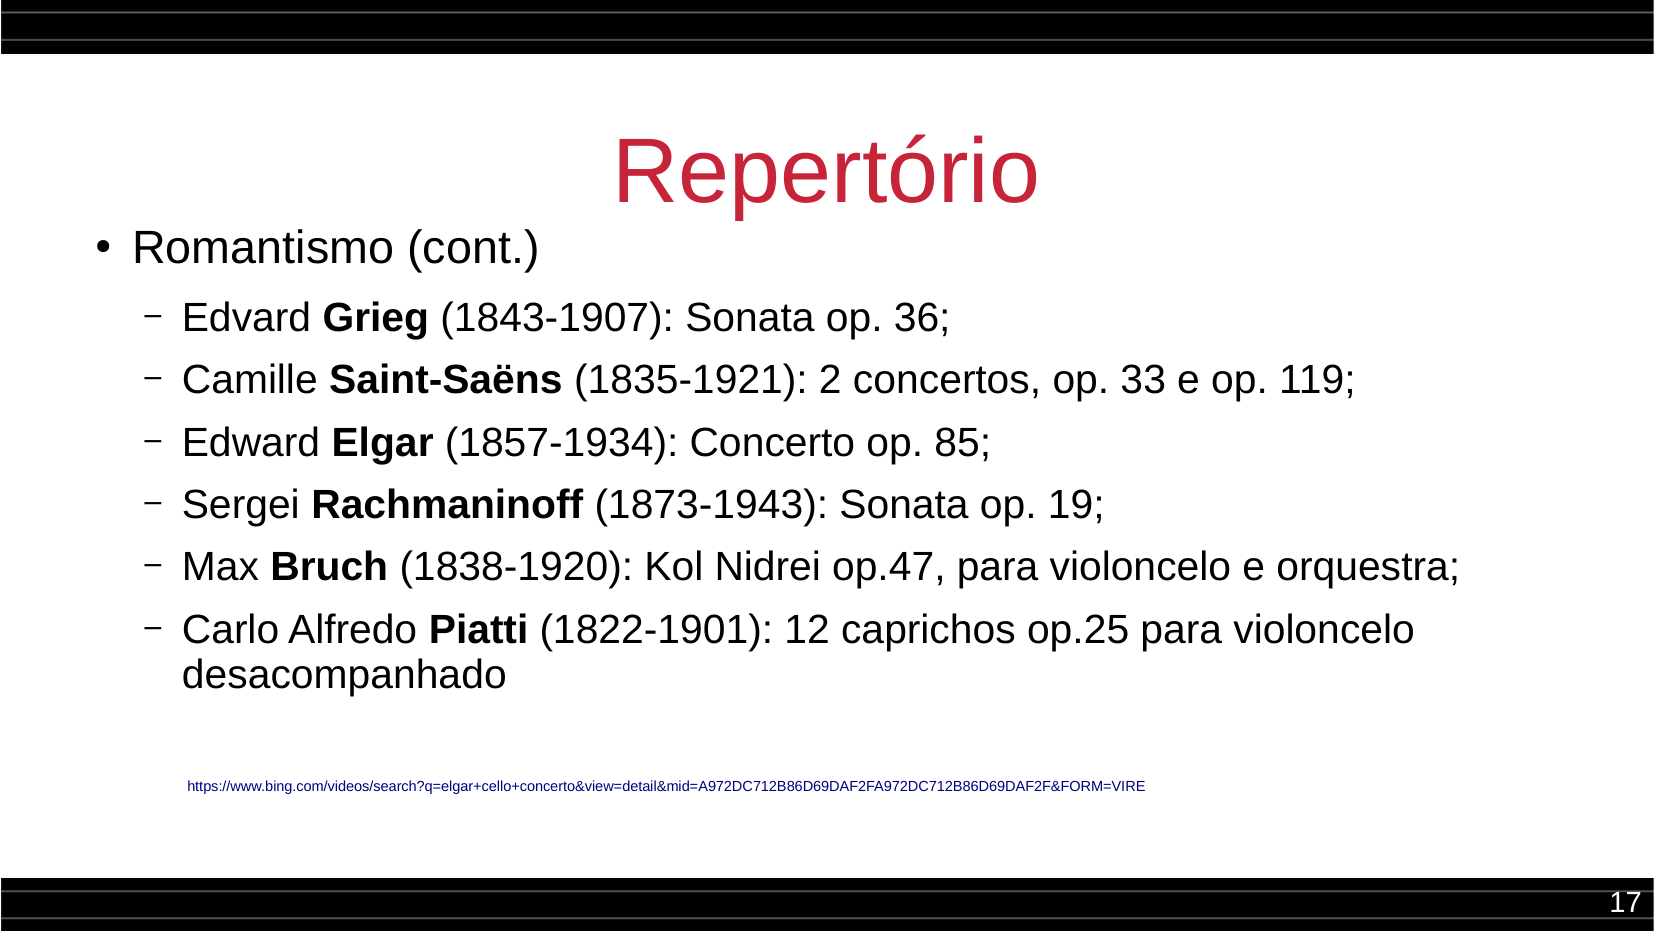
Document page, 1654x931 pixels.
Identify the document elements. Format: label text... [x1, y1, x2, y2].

title Repertório [82, 92, 1571, 221]
picture [1, 0, 1654, 54]
list Romantismo (cont.) Edvard Grieg (1843-1907): Sonata op. 36; Camille Saint-Saëns (1835-1921): 2 concertos, op. 33 e op. 119; Edward Elgar (1857-1934): Concerto op. 85; Sergei Rachmaninoff (1873-1943): Sonata op. 19; Max Bruch (1838-1920): Kol Nidrei op.47, para violoncelo e orquestra; Carlo Alfredo Piatti (1822-1901): 12 caprichos op.25 para violoncelo desacompanhado [82, 221, 1571, 708]
text_box https://www.bing.com/videos/search?q=elgar+cello+concerto&view=detail&mid=A972DC712B86D69DAF2FA972DC712B86D69DAF2F&FORM=VIRE [172, 770, 1335, 828]
picture [1, 878, 1654, 931]
